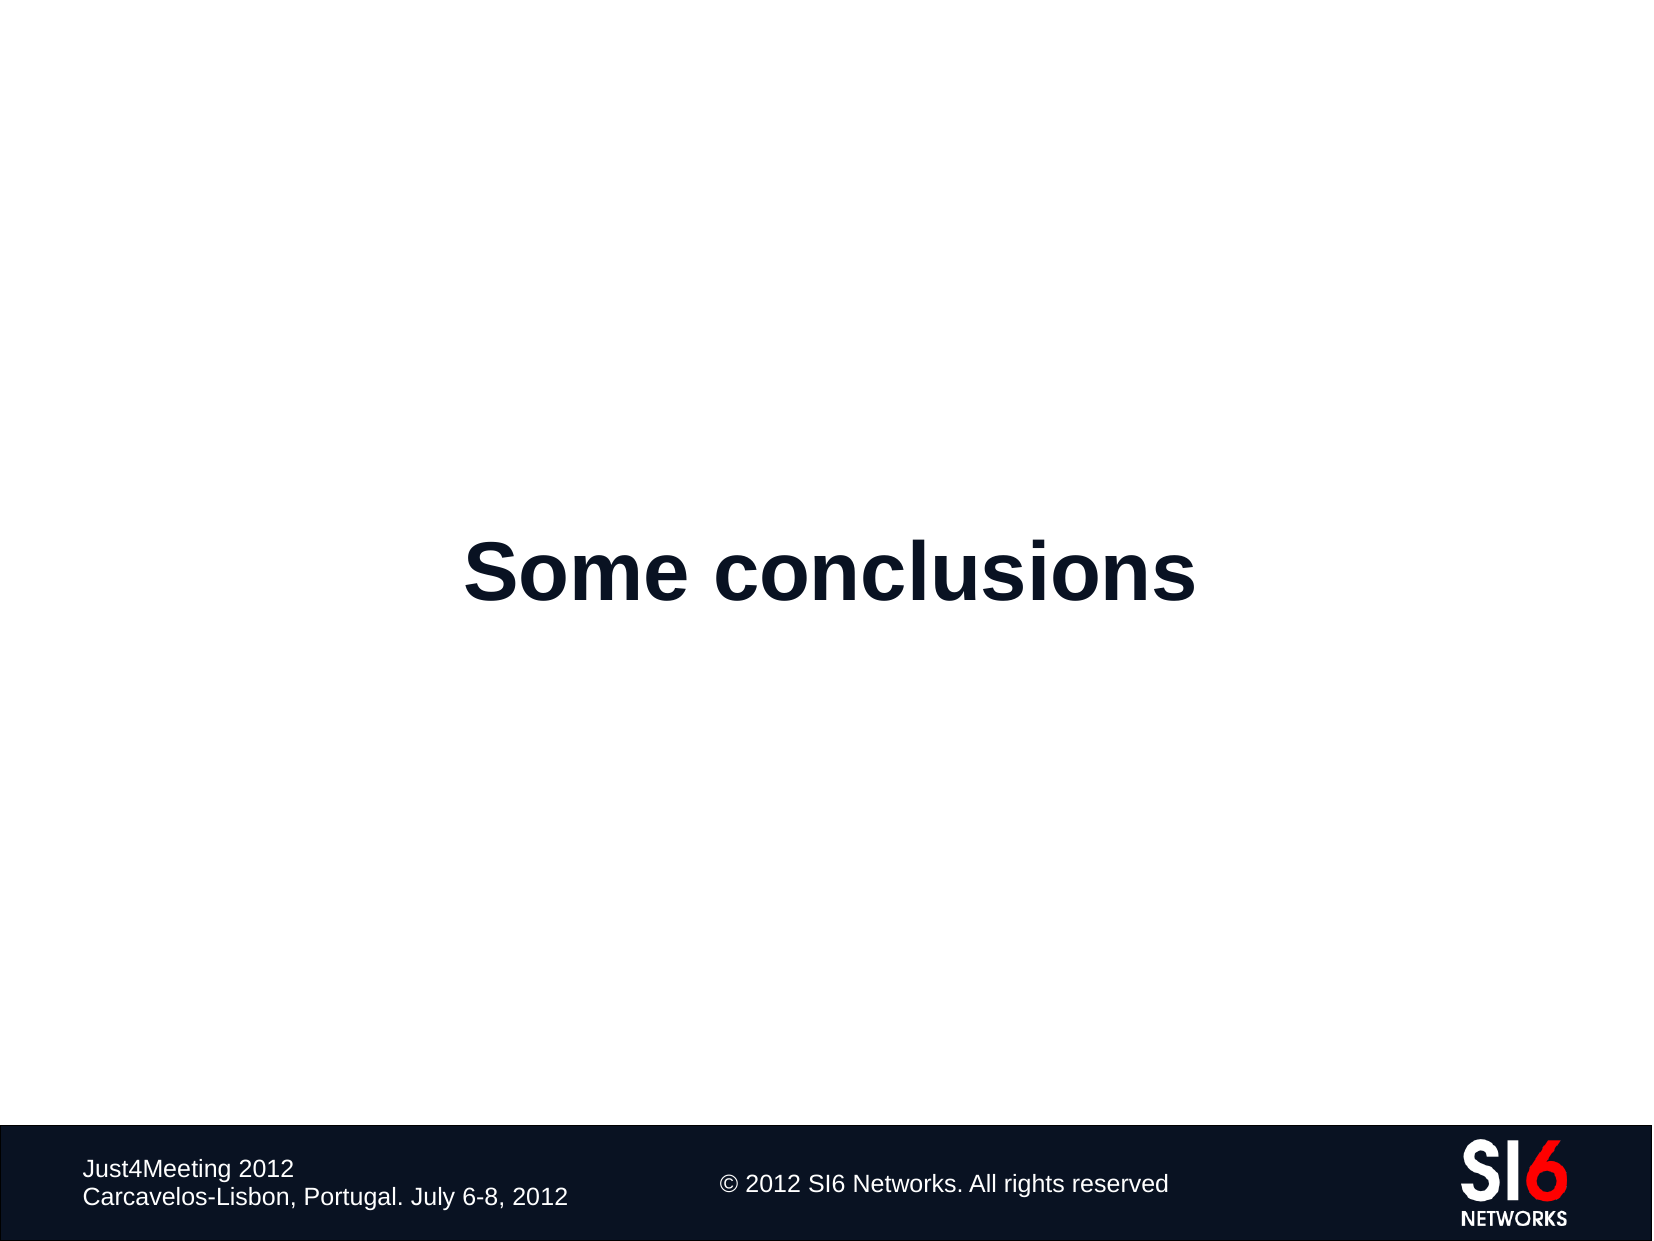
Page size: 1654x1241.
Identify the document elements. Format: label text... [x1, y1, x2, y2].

picture [1461, 1139, 1567, 1226]
title Some conclusions [86, 467, 1576, 676]
